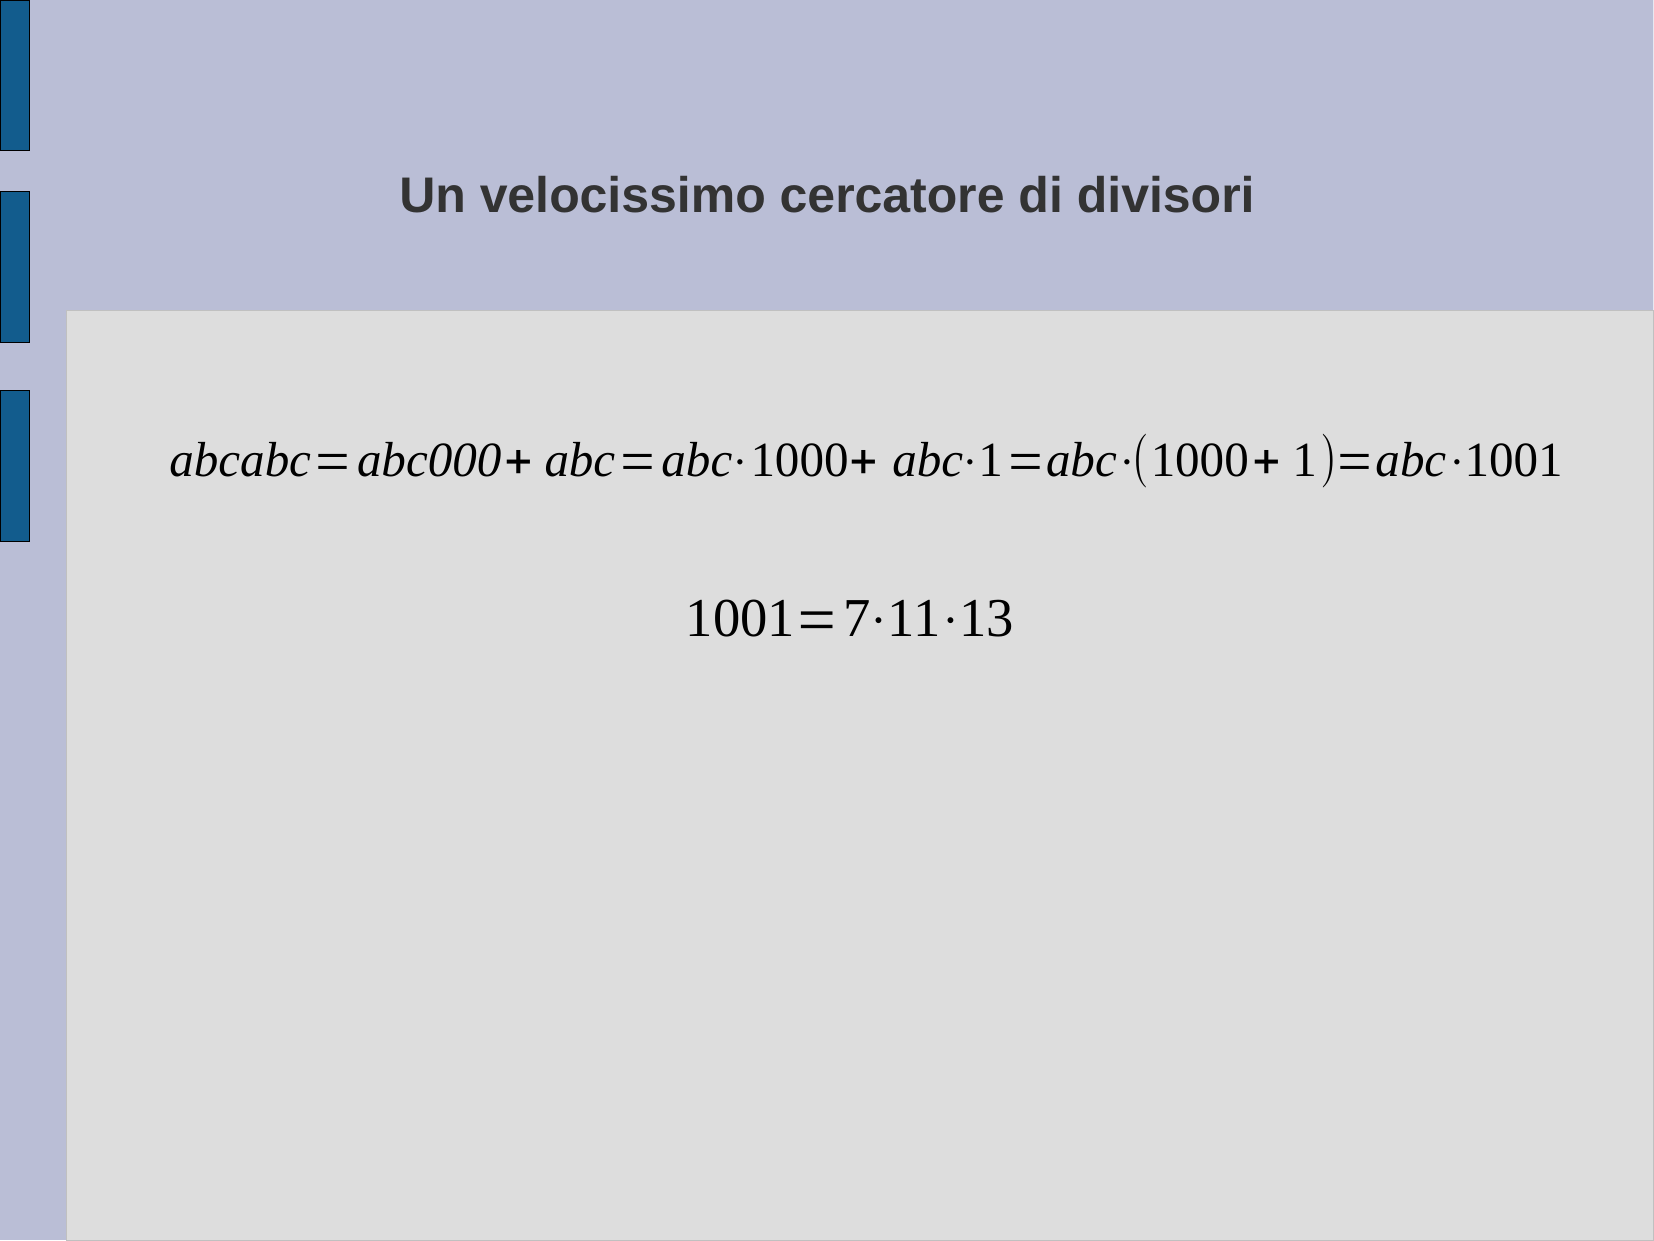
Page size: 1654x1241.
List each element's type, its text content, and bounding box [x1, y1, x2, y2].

chart [672, 588, 1027, 652]
chart [156, 433, 1575, 490]
title Un velocissimo cercatore di divisori [121, 91, 1534, 299]
